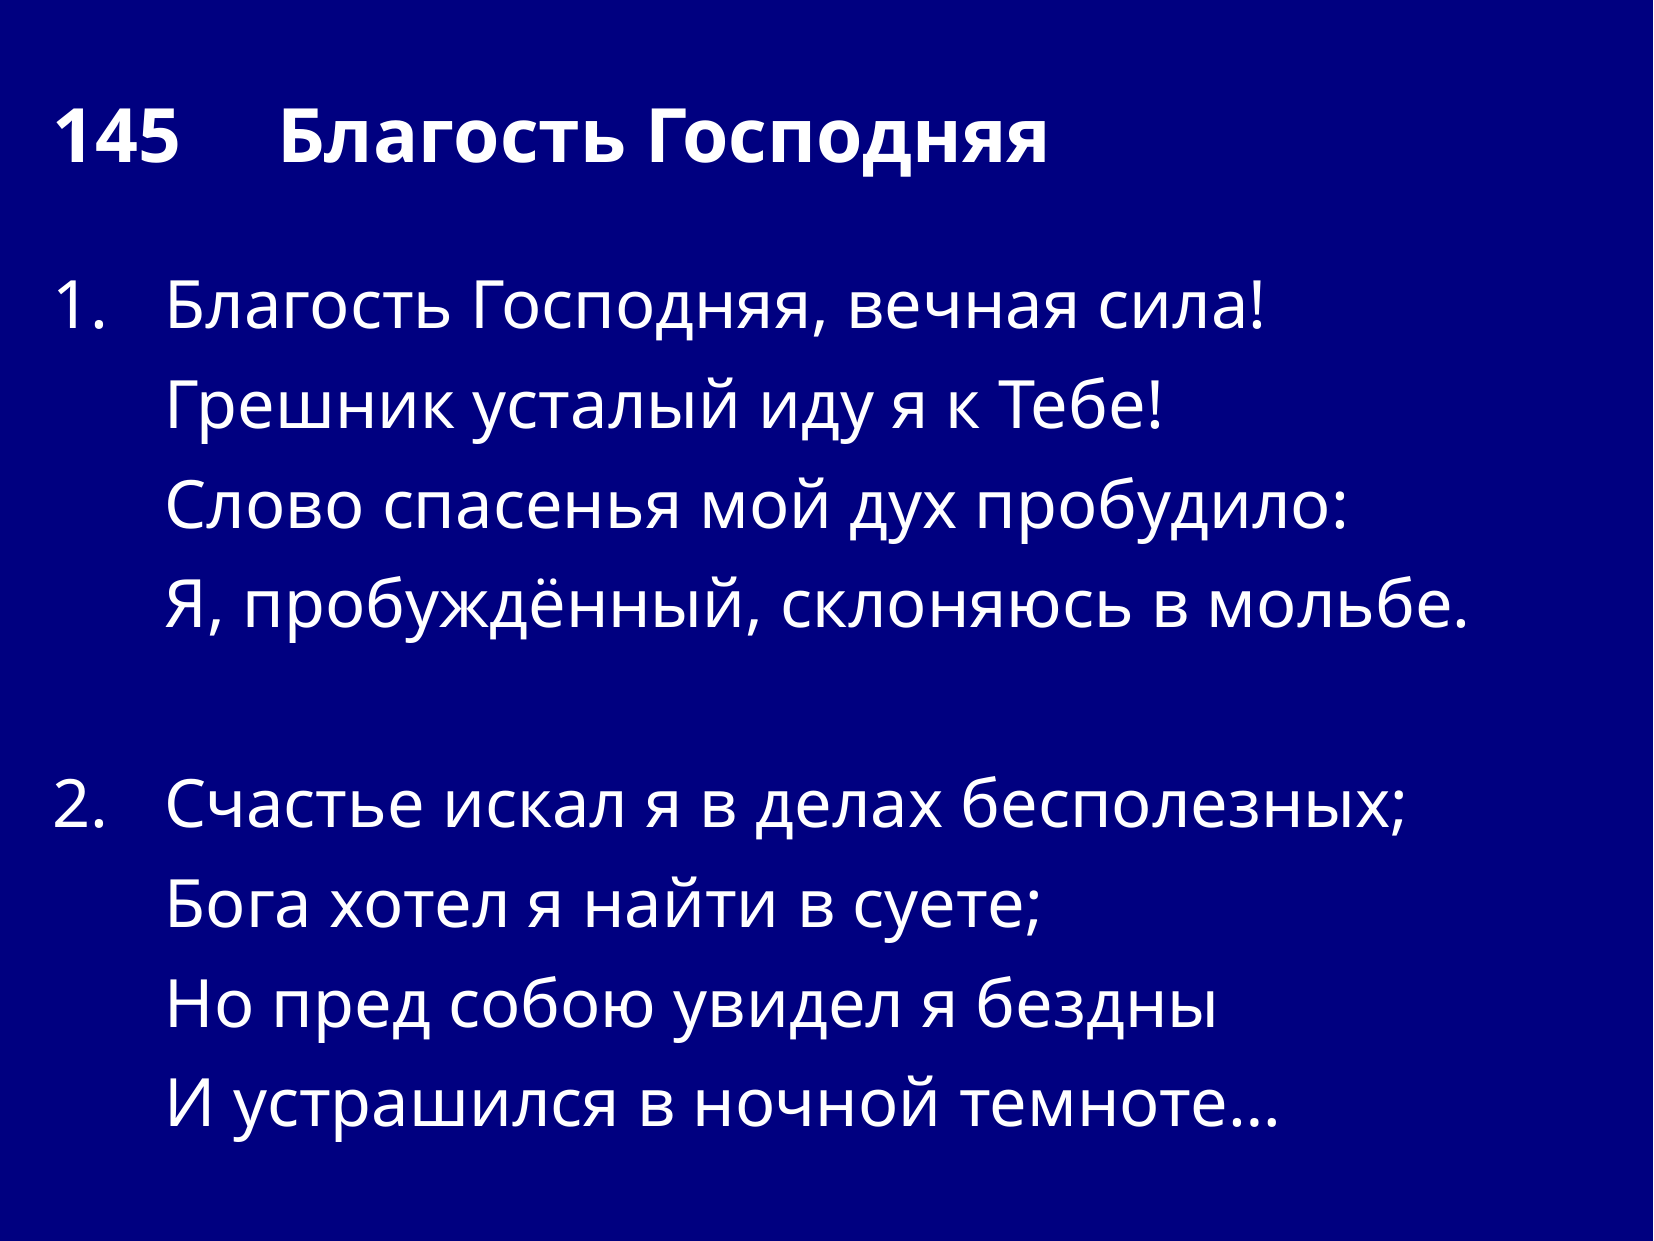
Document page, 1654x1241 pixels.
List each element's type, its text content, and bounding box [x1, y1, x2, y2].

text_box 1. Благость Господняя, вечная сила! Грешник усталый иду я к Тебе! Слово спасенья мой дух пробудило: Я, пробуждённый, склоняюсь в мольбе. 2. Счастье искал я в делах бесполезных; Бога хотел я найти в суете; Но пред собою увидел я бездны И устрашился в ночной темноте… [37, 150, 1653, 1163]
text_box 145 Благость Господняя [37, 75, 1576, 188]
